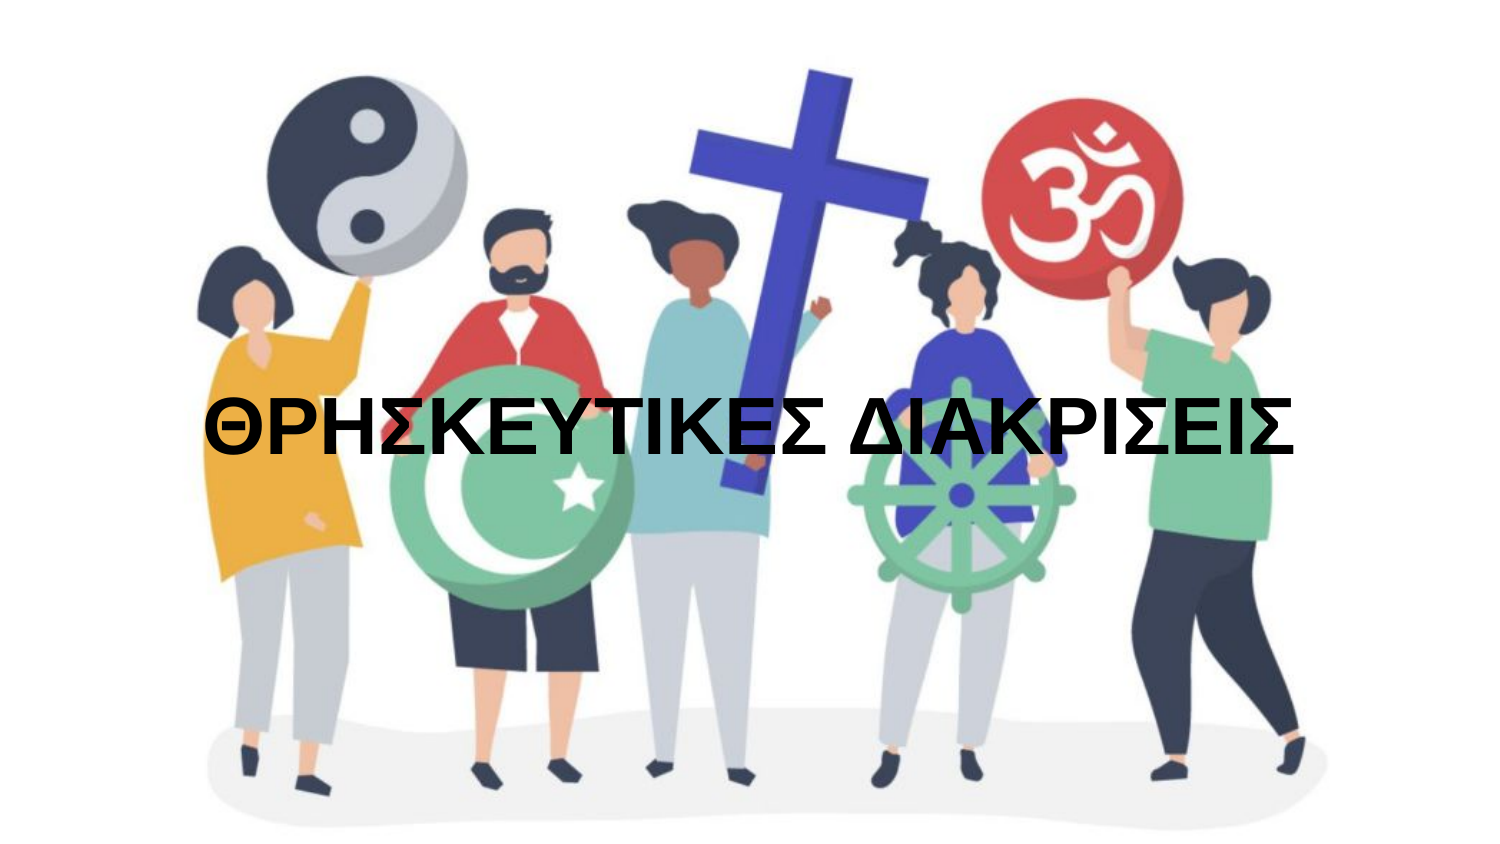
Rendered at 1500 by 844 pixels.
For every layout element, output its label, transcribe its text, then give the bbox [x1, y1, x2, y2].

title ΘΡΗΣΚΕΥΤΙΚΕΣ ΔΙΑΚΡΙΣΕΙΣ [51, 352, 1449, 491]
picture [116, 491, 1384, 844]
picture [116, 0, 1384, 352]
